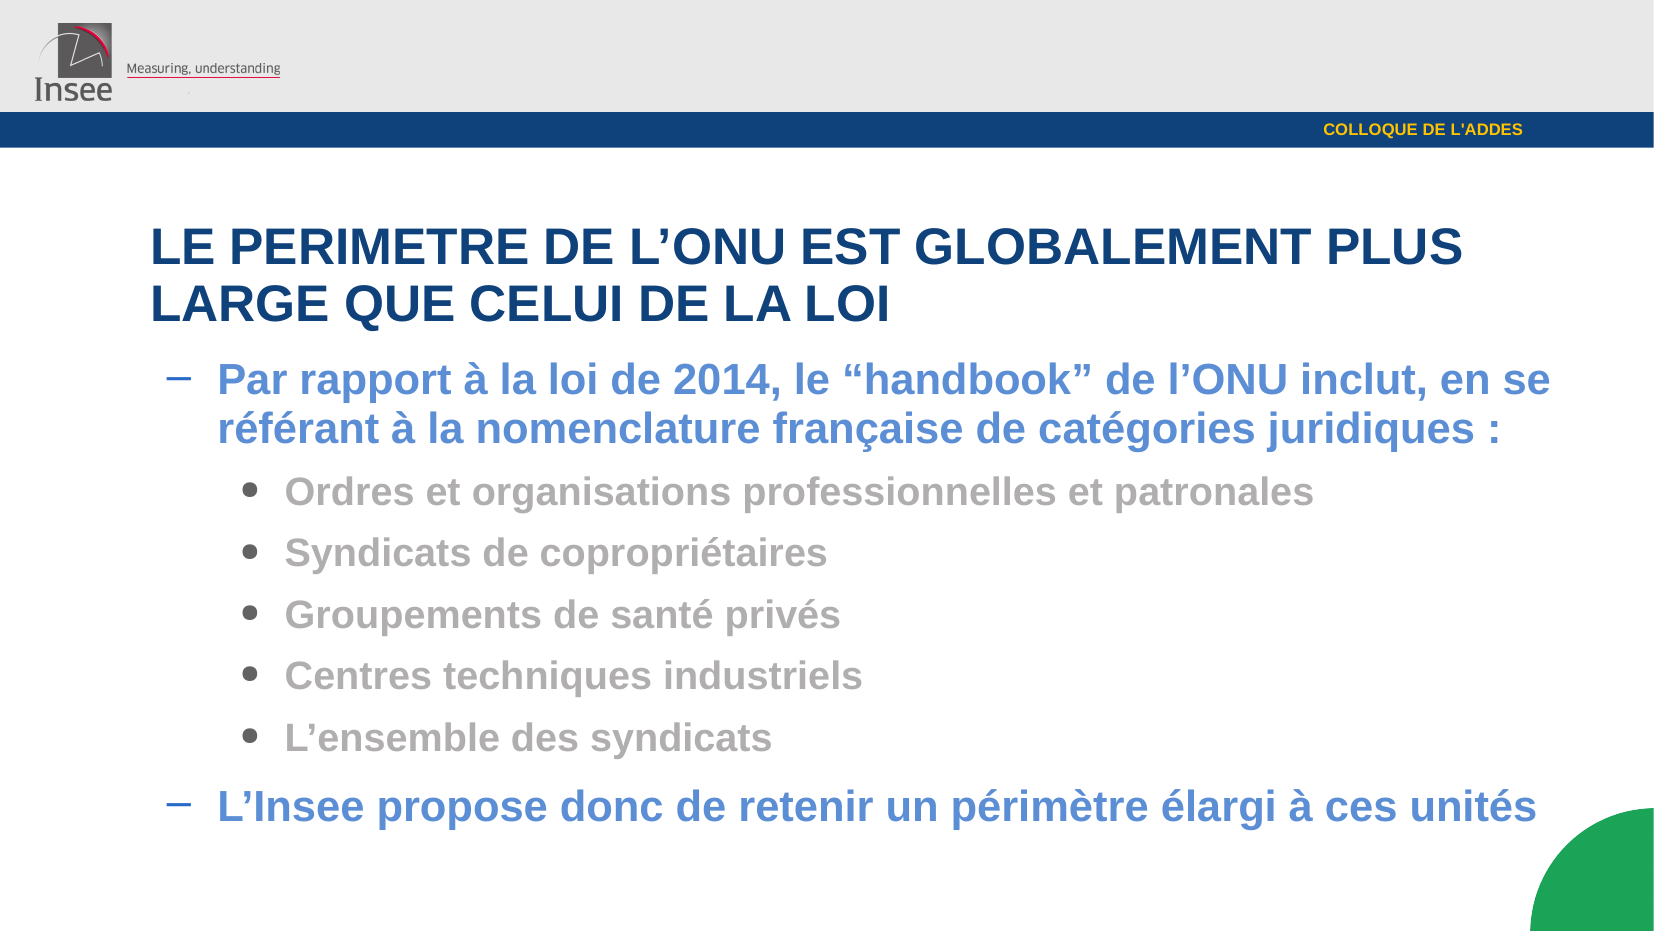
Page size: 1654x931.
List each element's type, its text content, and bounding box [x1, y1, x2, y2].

list Le Perimetre de l’onu est globalement plus large que celui de la loi Par rapport à la loi de 2014, le “handbook” de l’ONU inclut, en se référant à la nomenclature française de catégories juridiques : Ordres et organisations professionnelles et patronales Syndicats de copropriétaires Groupements de santé privés Centres techniques industriels L’ensemble des syndicats L’Insee propose donc de retenir un périmètre élargi à ces unités [82, 217, 1571, 861]
picture [1530, 808, 1654, 931]
picture [35, 23, 280, 101]
